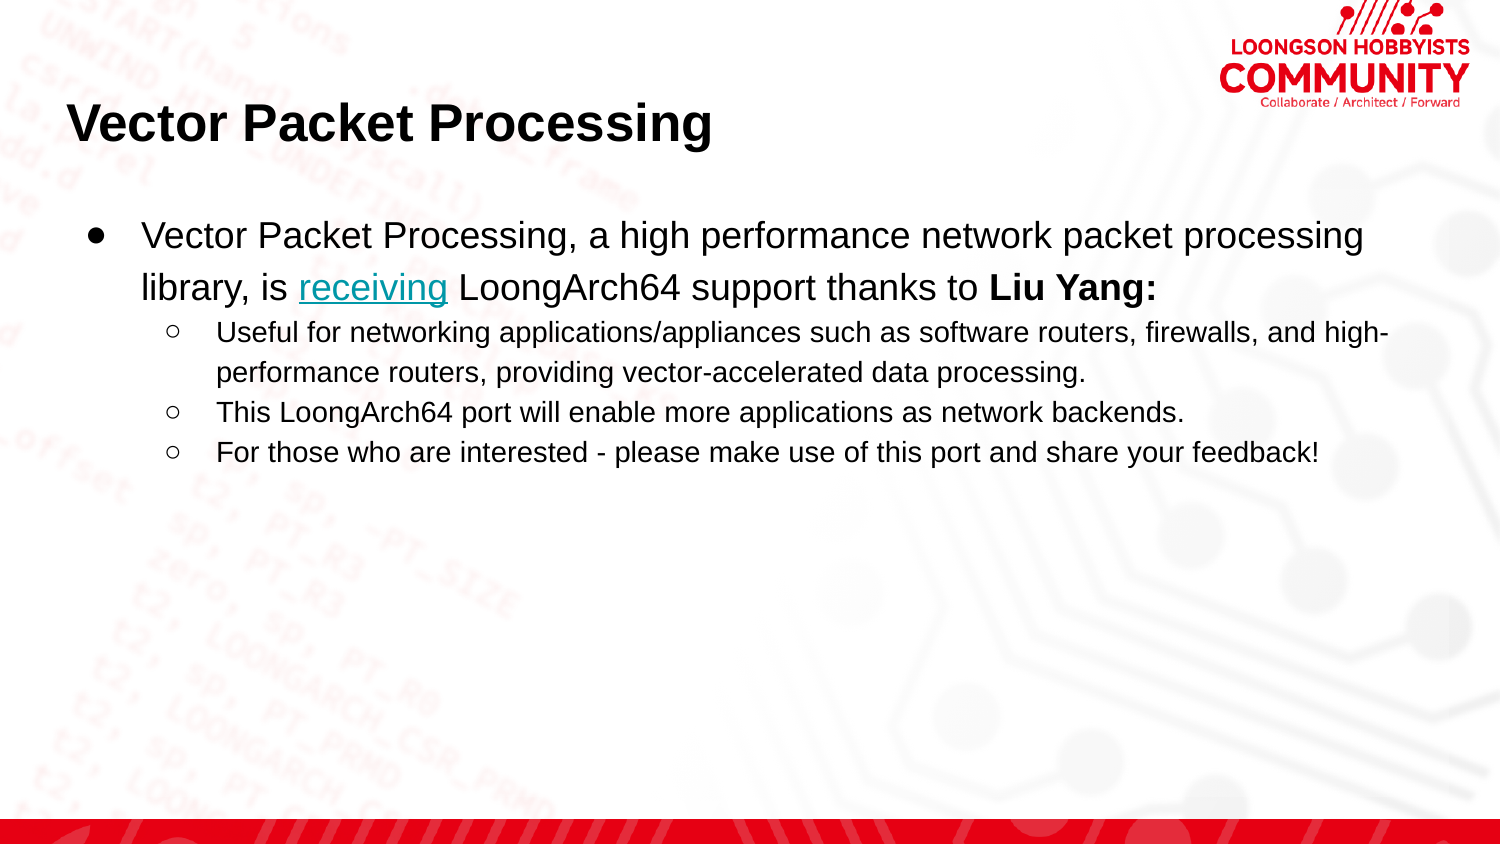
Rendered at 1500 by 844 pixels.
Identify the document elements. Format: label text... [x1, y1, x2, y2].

title Vector Packet Processing [51, 72, 1449, 167]
list Vector Packet Processing, a high performance network packet processing library, is receiving LoongArch64 support thanks to Liu Yang: Useful for networking applications/appliances such as software routers, firewalls, and high-performance routers, providing vector-accelerated data processing. This LoongArch64 port will enable more applications as network backends. For those who are interested - please make use of this port and share your feedback! [51, 189, 1449, 797]
picture [0, 0, 1500, 844]
